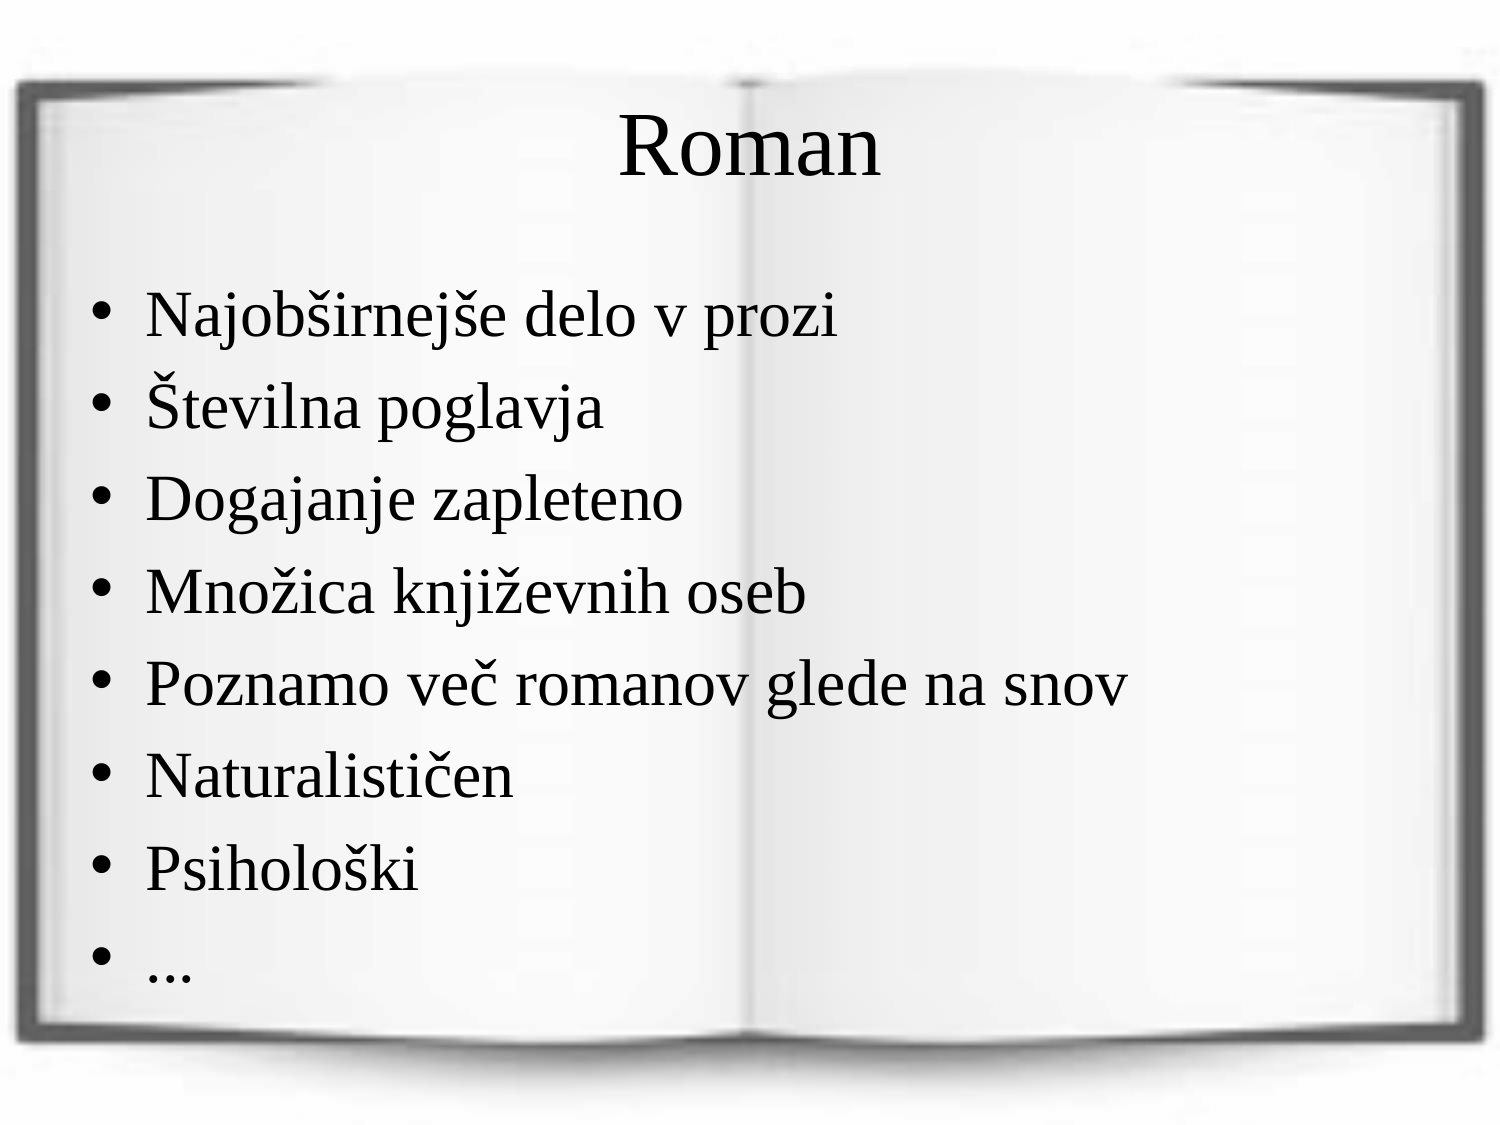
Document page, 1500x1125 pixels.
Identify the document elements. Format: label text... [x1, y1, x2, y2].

list Najobširnejše delo v prozi Številna poglavja Dogajanje zapleteno Množica književnih oseb Poznamo več romanov glede na snov Naturalističen Psihološki ... [75, 262, 1425, 1005]
title Roman [75, 45, 1425, 233]
picture [0, 0, 1500, 1125]
